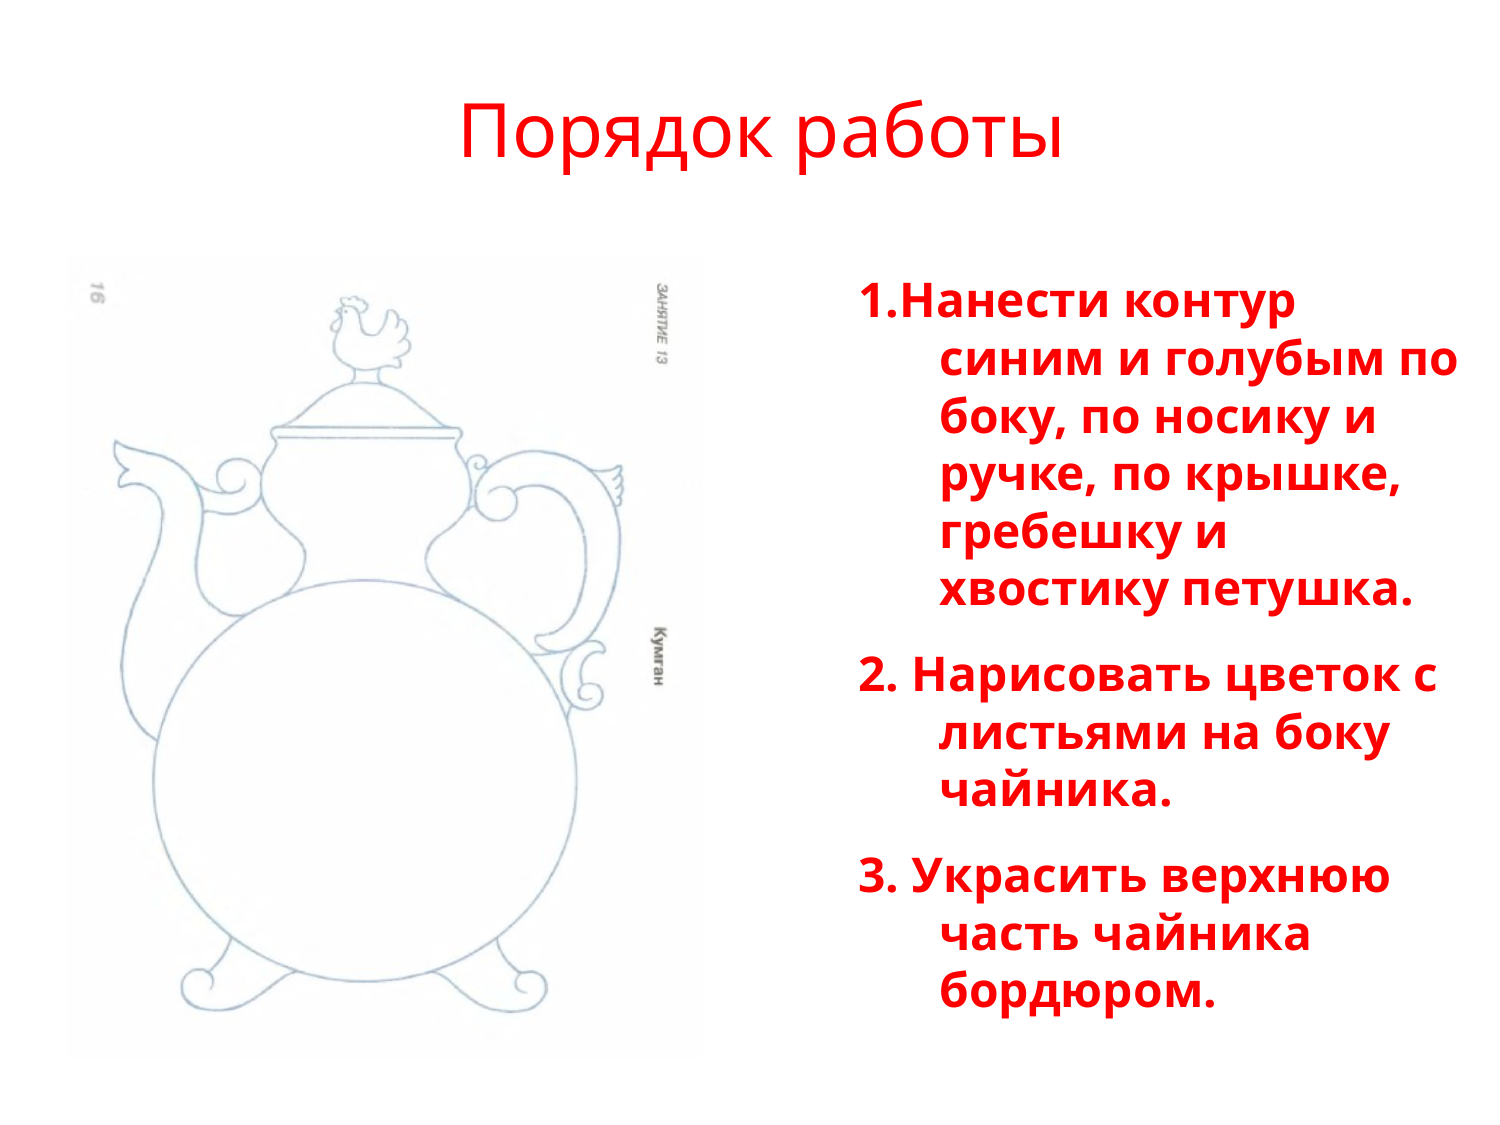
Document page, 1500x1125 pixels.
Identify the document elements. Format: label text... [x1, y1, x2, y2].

picture [64, 255, 703, 1059]
list 1.Нанести контур синим и голубым по боку, по носику и ручке, по крышке, гребешку и хвостику петушка. 2. Нарисовать цветок с листьями на боку чайника. 3. Украсить верхнюю часть чайника бордюром. [762, 262, 1475, 1038]
title Порядок работы [49, 75, 1475, 213]
